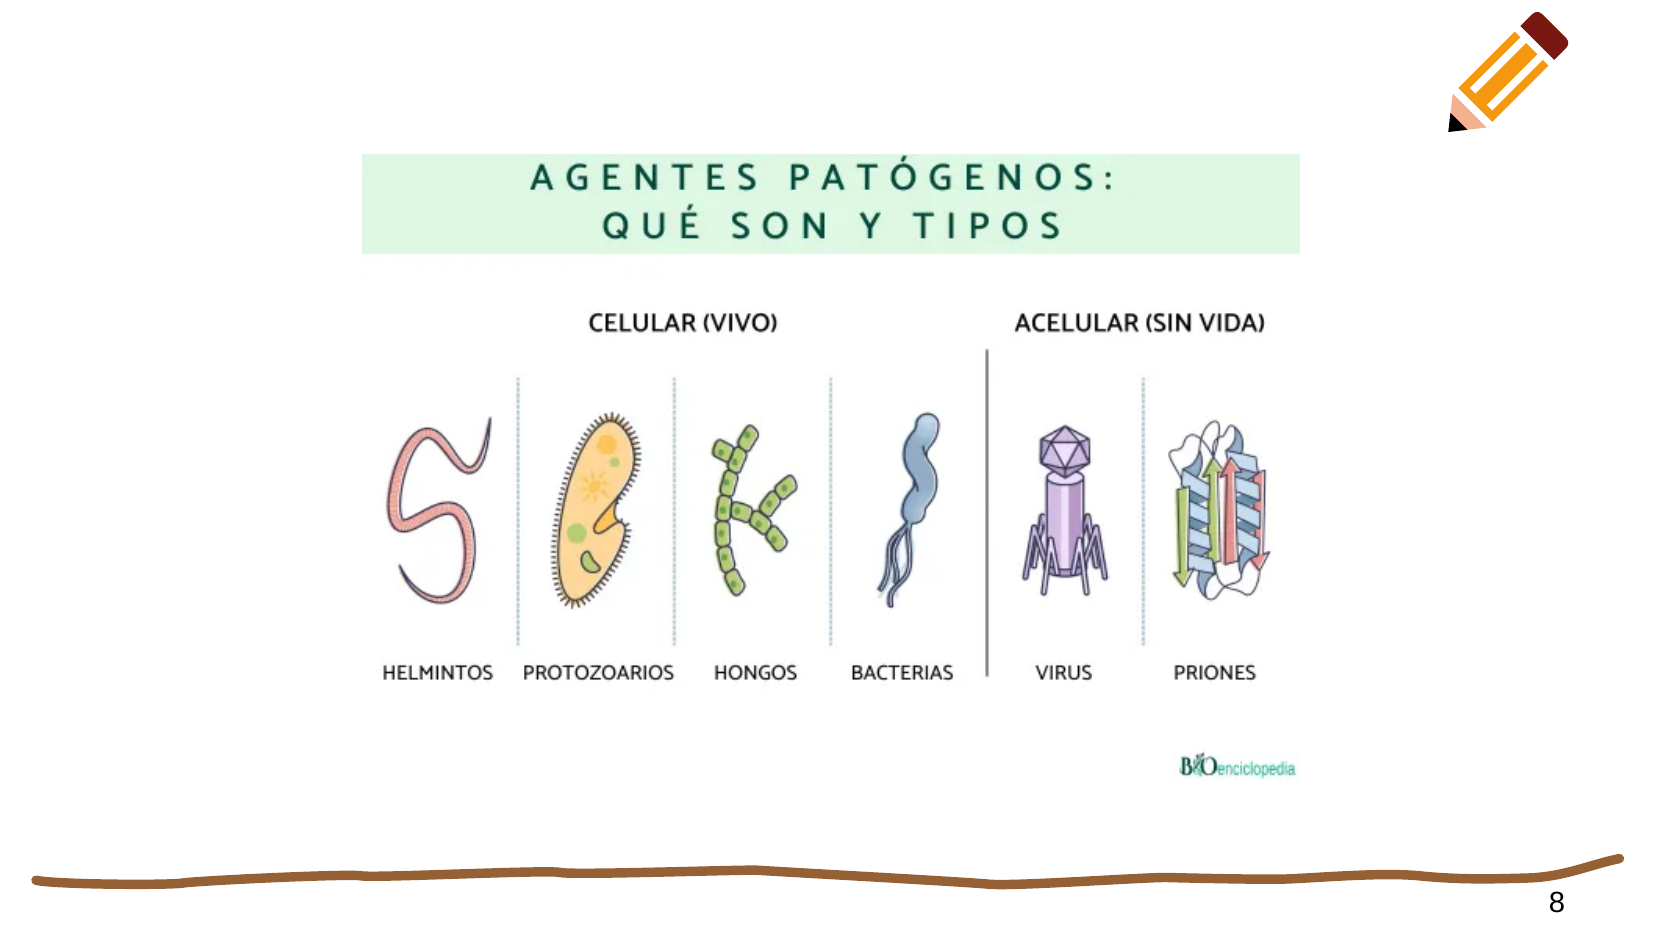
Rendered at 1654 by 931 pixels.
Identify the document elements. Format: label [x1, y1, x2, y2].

picture [362, 154, 1300, 780]
